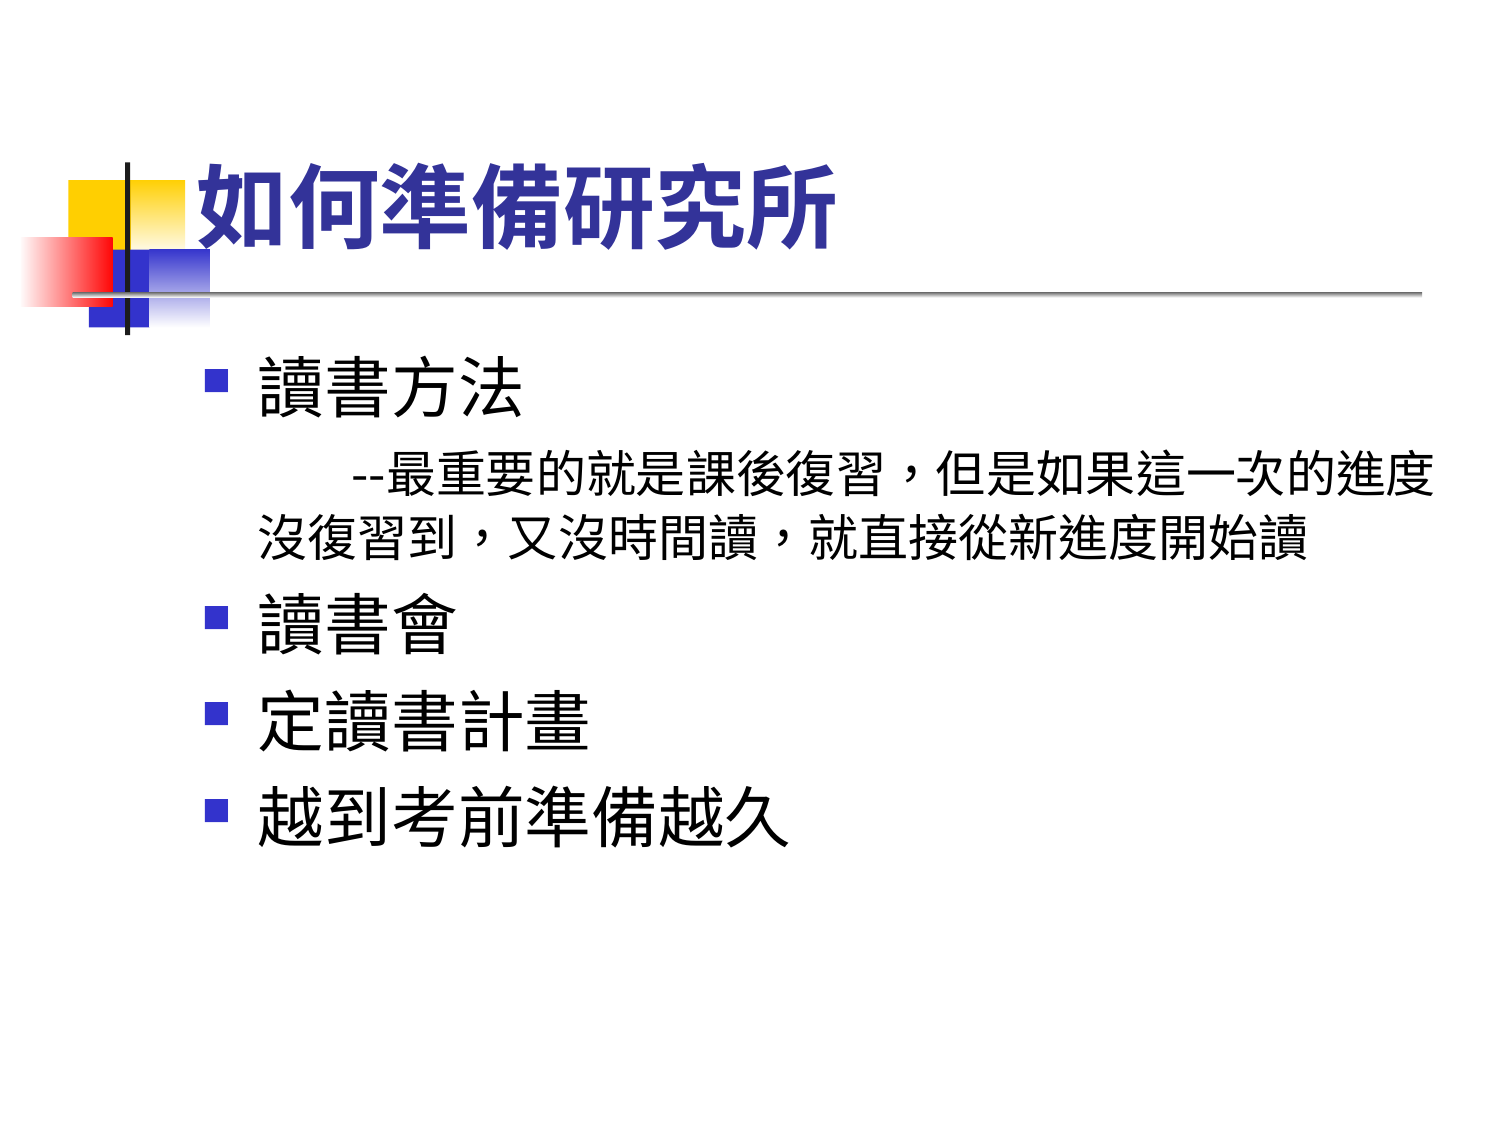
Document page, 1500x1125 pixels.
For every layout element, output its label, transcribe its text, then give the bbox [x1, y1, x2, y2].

title 如何準備研究所 [188, 35, 1468, 276]
list 讀書方法 --最重要的就是課後復習，但是如果這一次的進度沒復習到，又沒時間讀，就直接從新進度開始讀 讀書會 定讀書計畫 越到考前準備越久 [193, 331, 1469, 1007]
